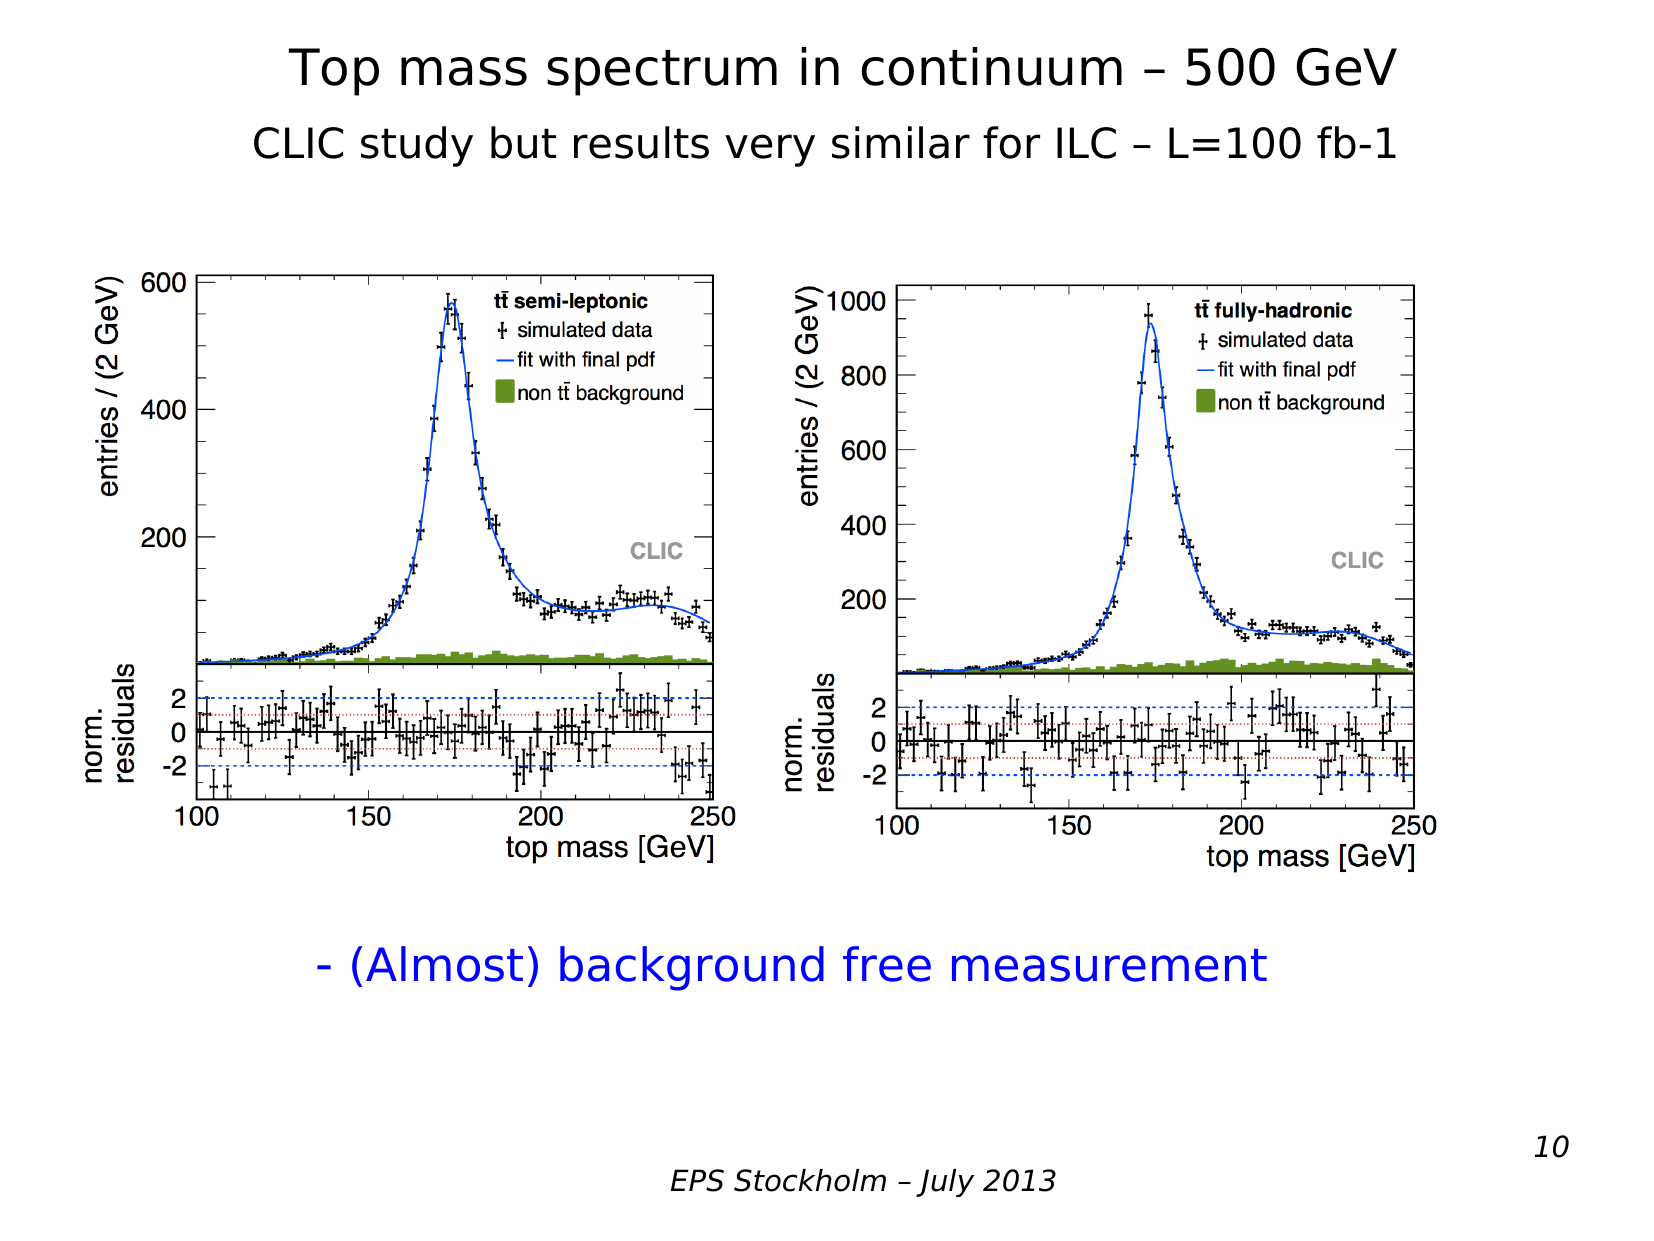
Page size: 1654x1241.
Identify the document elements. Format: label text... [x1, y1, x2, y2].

text_box CLIC study but results very similar for ILC – L=100 fb-1 [237, 112, 1427, 176]
picture [79, 242, 768, 872]
picture [779, 252, 1469, 882]
text_box Top mass spectrum in continuum – 500 GeV [274, 31, 1405, 105]
text_box - (Almost) background free measurement [301, 927, 1283, 1055]
